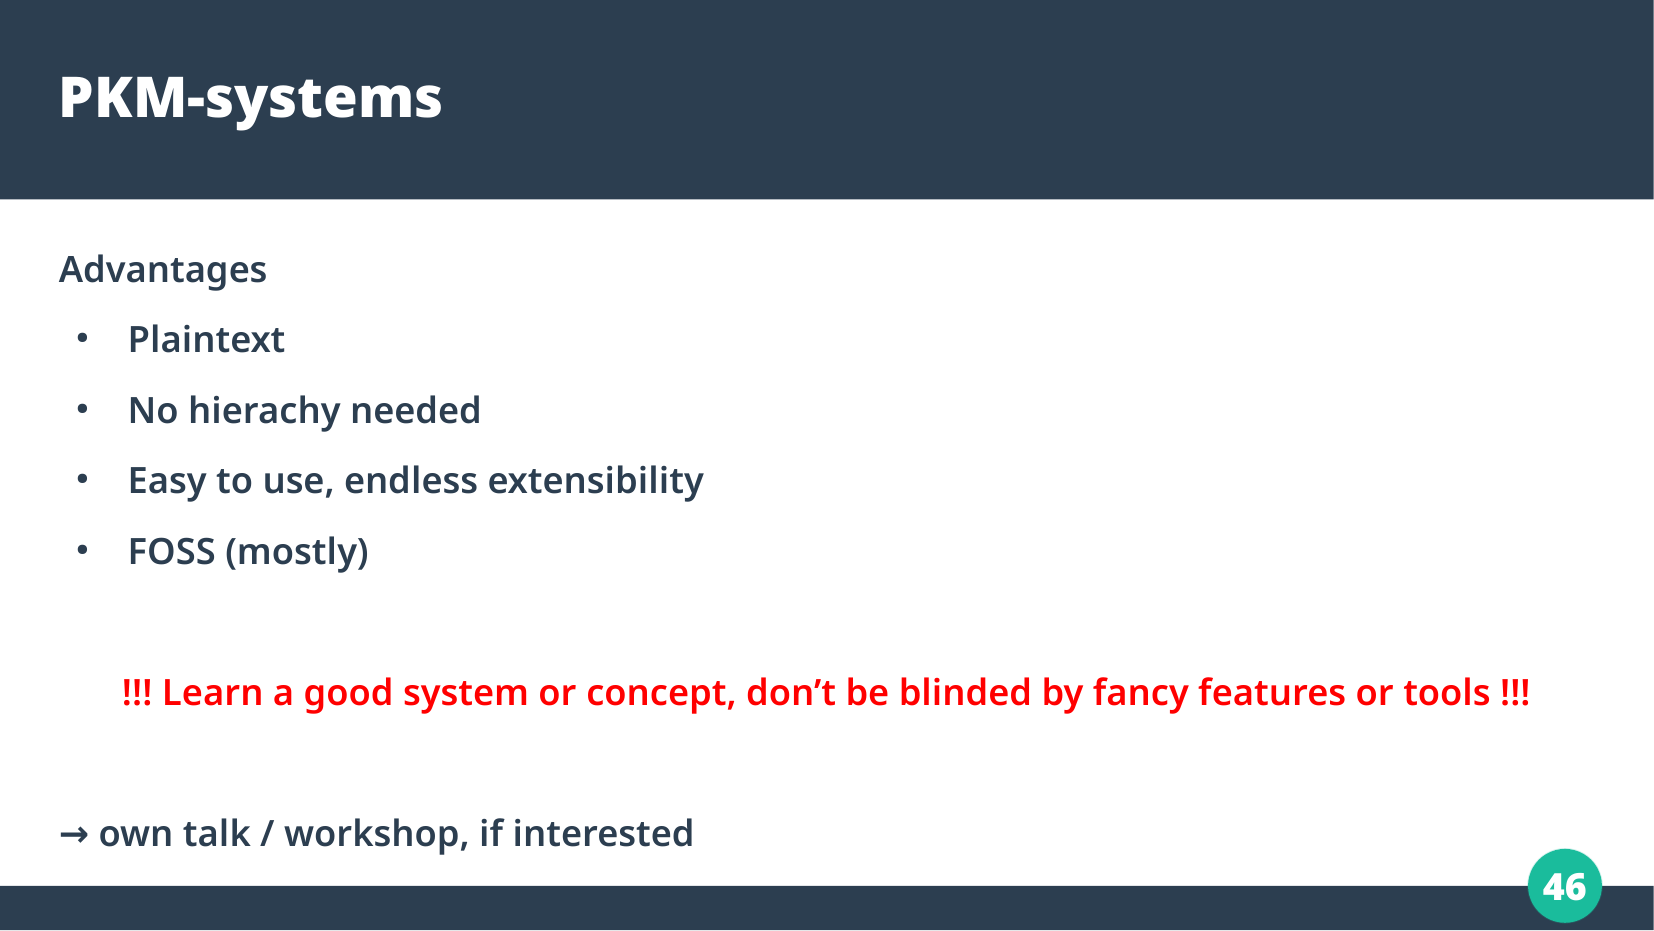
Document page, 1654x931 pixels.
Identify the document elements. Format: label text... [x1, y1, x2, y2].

list Advantages Plaintext No hierachy needed Easy to use, endless extensibility FOSS (mostly) !!! Learn a good system or concept, don’t be blinded by fancy features or tools !!! → own talk / workshop, if interested [59, 243, 1595, 864]
title PKM-systems [59, 37, 1595, 155]
